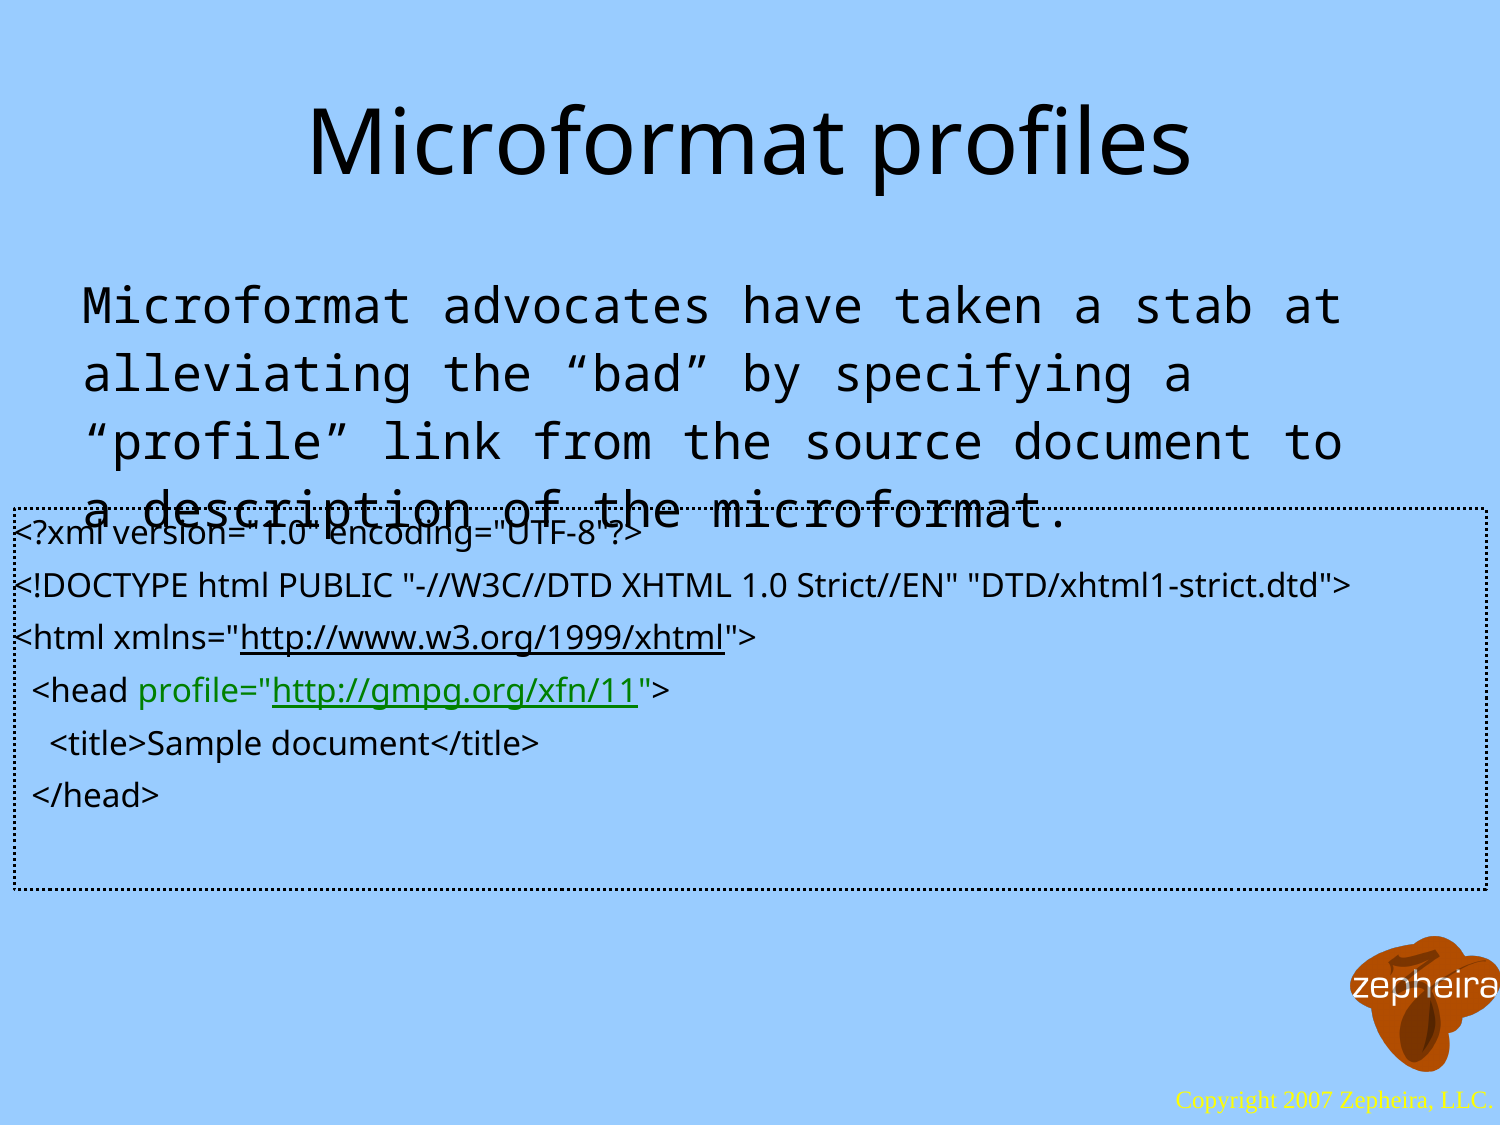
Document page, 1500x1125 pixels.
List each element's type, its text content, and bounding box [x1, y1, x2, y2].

list Microformat advocates have taken a stab at alleviating the “bad” by specifying a “profile” link from the source document to a description of the microformat. [82, 269, 1389, 438]
list <?xml version="1.0" encoding="UTF-8"?> <!DOCTYPE html PUBLIC "-//W3C//DTD XHTML 1.0 Strict//EN" "DTD/xhtml1-strict.dtd"> <html xmlns="http://www.w3.org/1999/xhtml"> <head profile="http://gmpg.org/xfn/11"> <title>Sample document</title> </head> [14, 508, 1487, 890]
picture [1350, 936, 1500, 1072]
title Microformat profiles [75, 45, 1426, 233]
